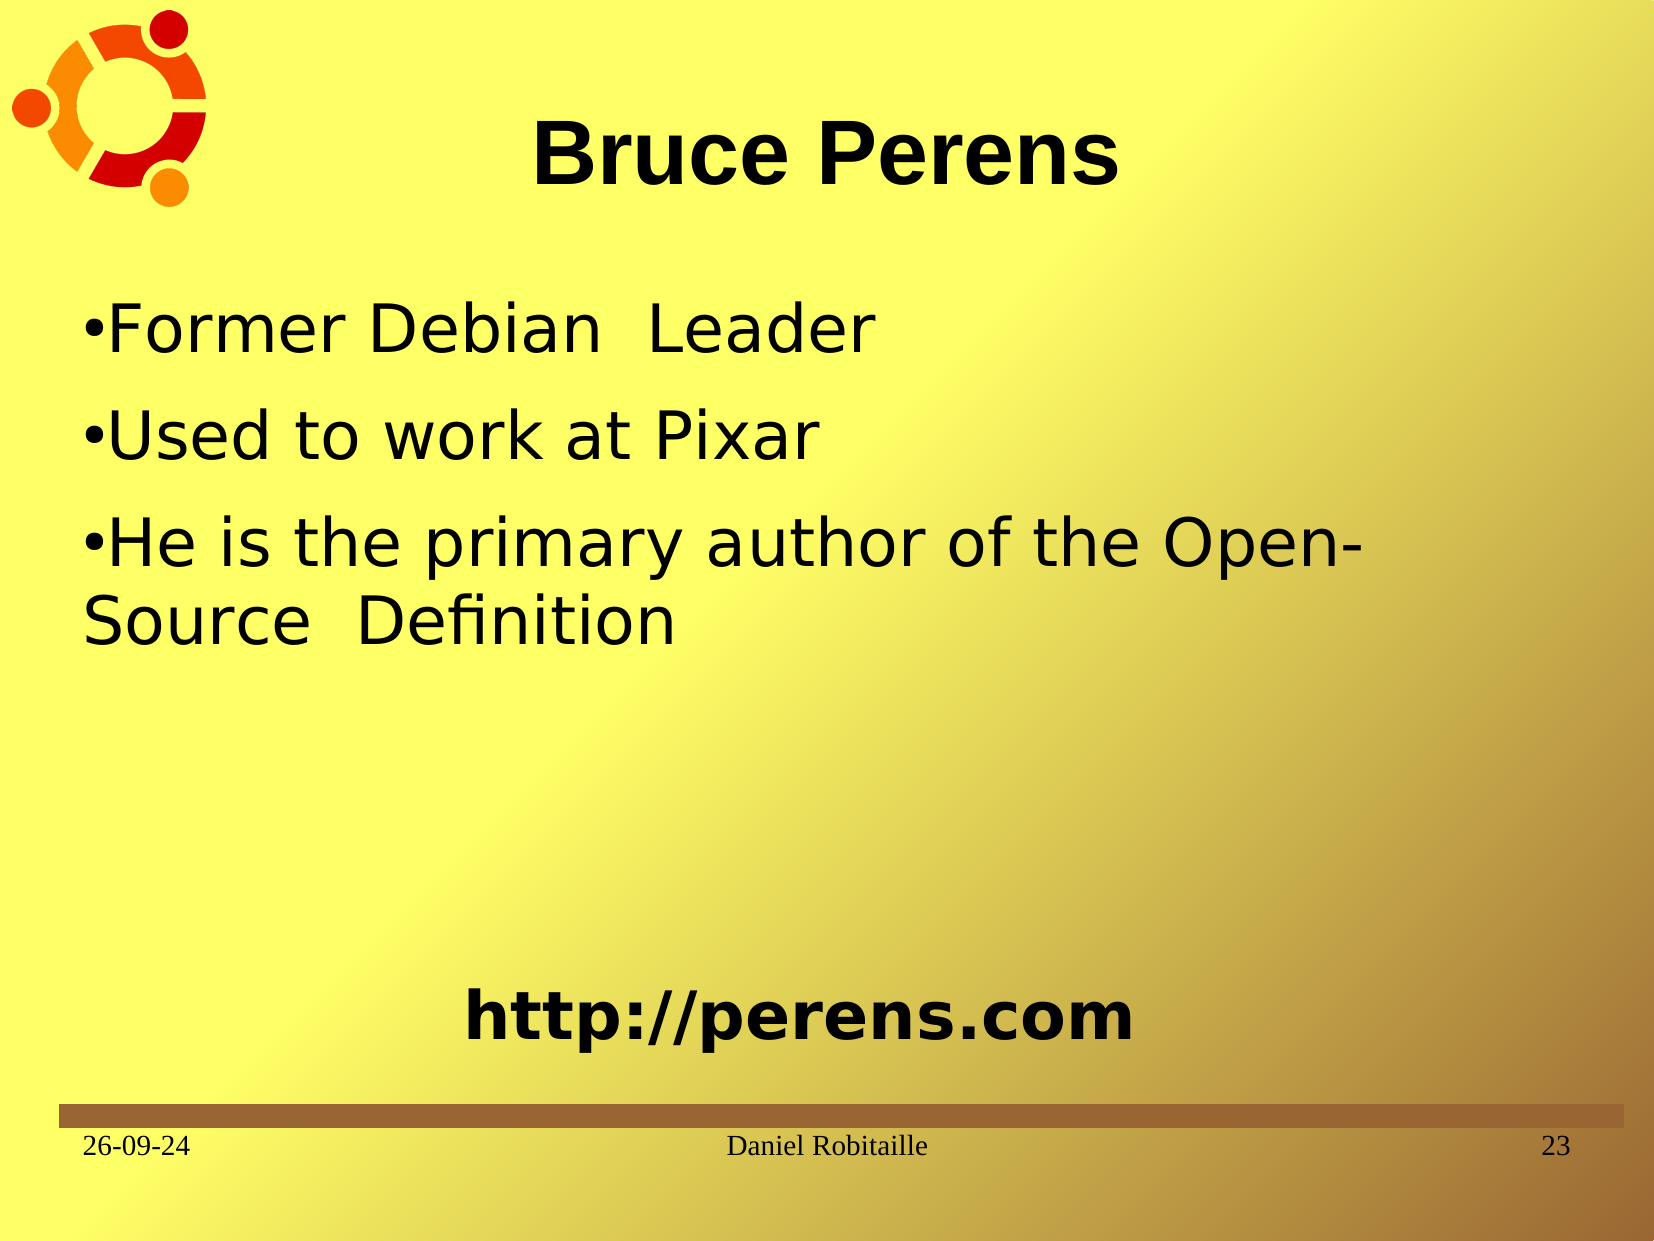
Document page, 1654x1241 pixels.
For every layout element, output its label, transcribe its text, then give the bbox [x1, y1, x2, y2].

list Former Debian Leader Used to work at Pixar He is the primary author of the Open-Source Definition [82, 290, 1571, 1109]
picture [12, 10, 207, 207]
title Bruce Perens [82, 49, 1571, 257]
